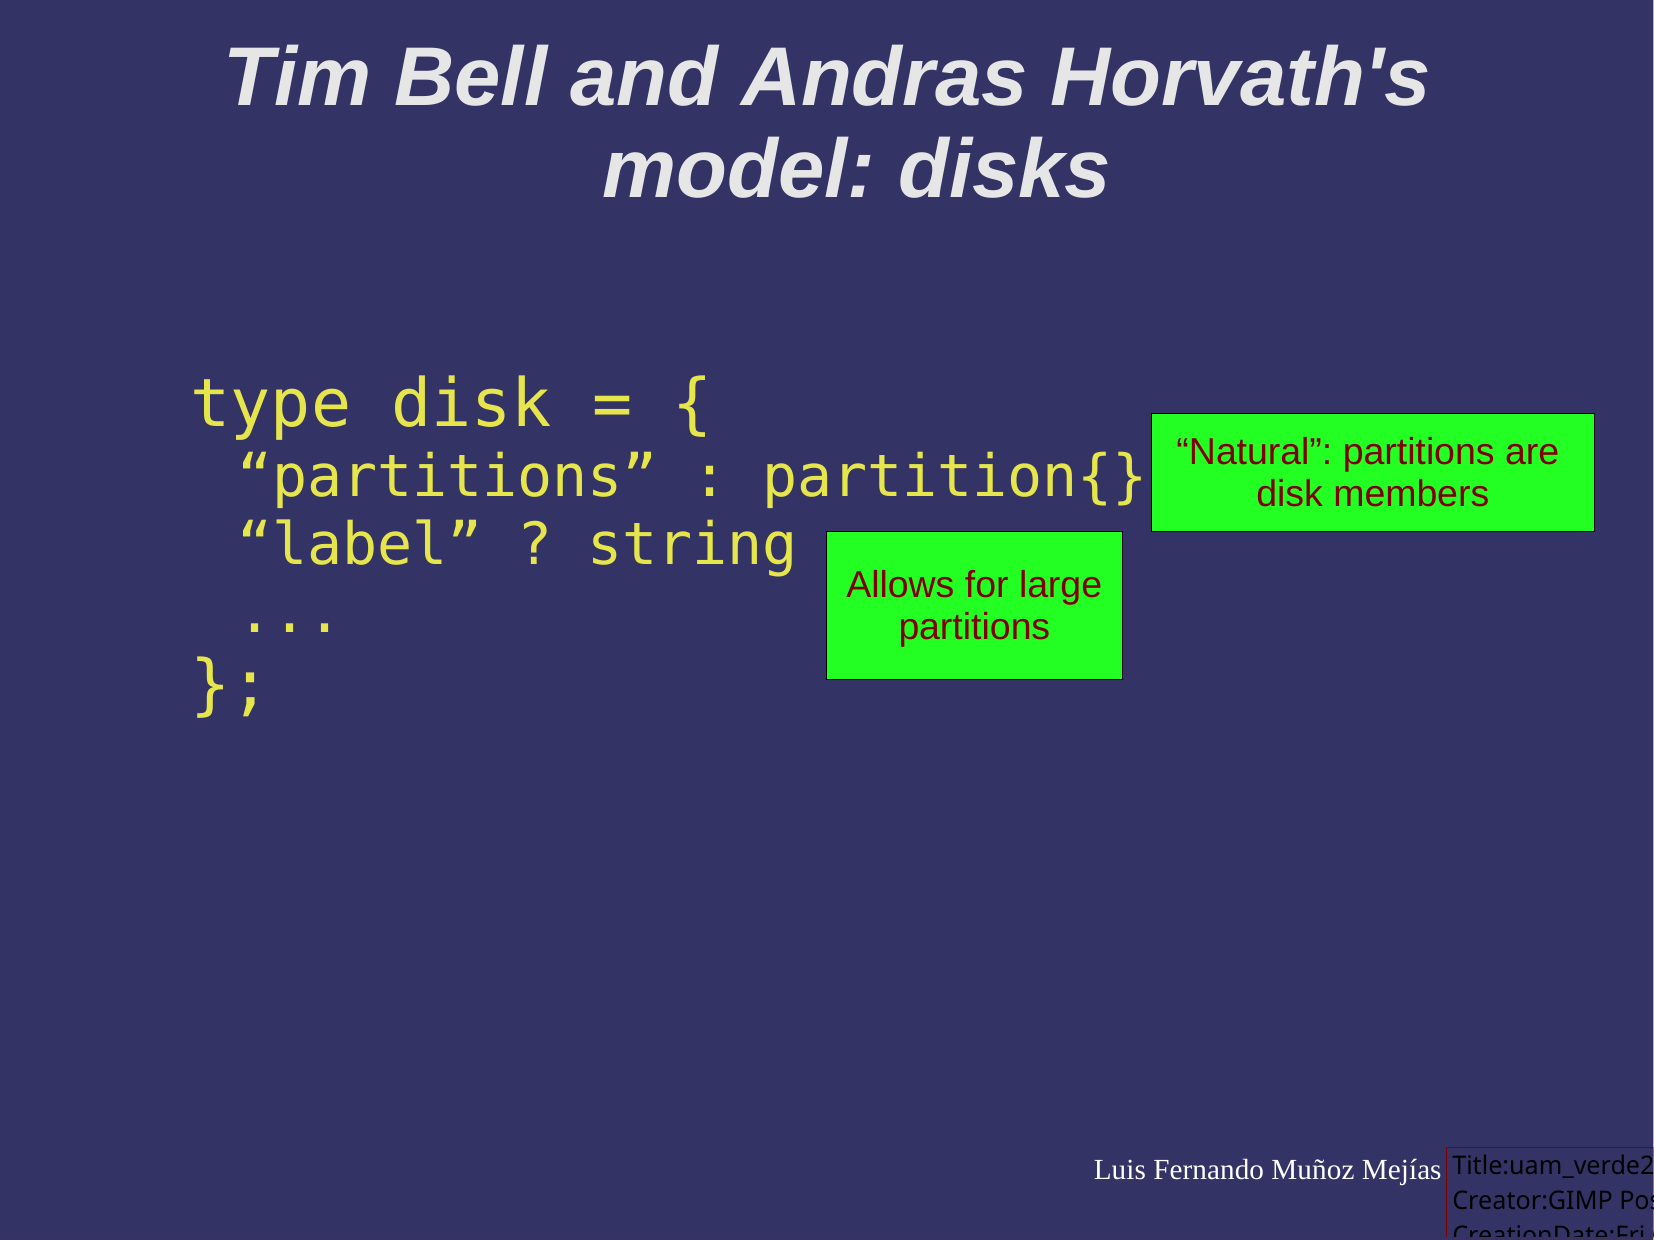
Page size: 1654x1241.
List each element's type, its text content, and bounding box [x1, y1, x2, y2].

title Tim Bell and Andras Horvath's model: disks [121, 0, 1534, 249]
text_box “Natural”: partitions are disk members [1151, 413, 1595, 532]
list type disk = { “partitions” : partition{} “label” ? string ... }; [178, 364, 1570, 1147]
text_box Allows for large partitions [826, 531, 1123, 680]
